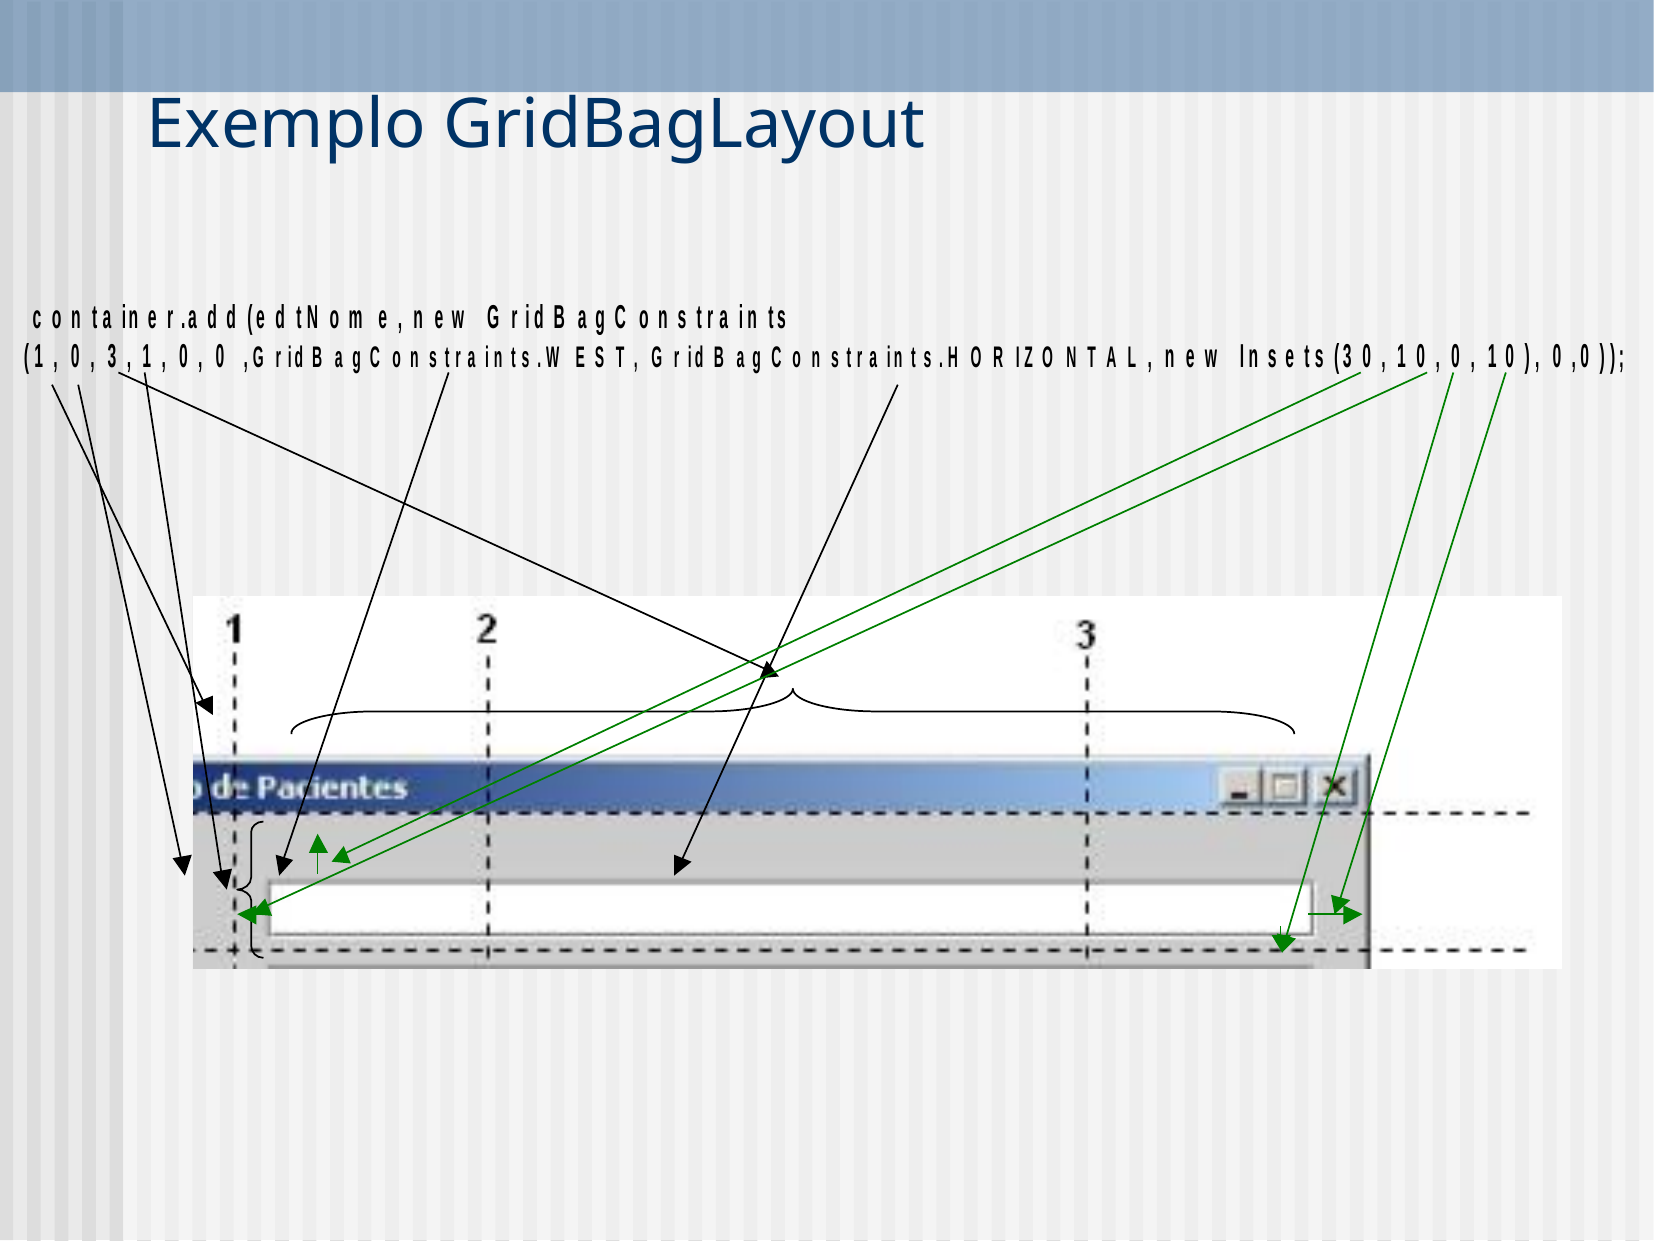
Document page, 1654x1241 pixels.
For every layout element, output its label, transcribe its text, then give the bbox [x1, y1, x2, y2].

picture [6, 286, 1654, 969]
title Exemplo GridBagLayout [146, 36, 1536, 204]
